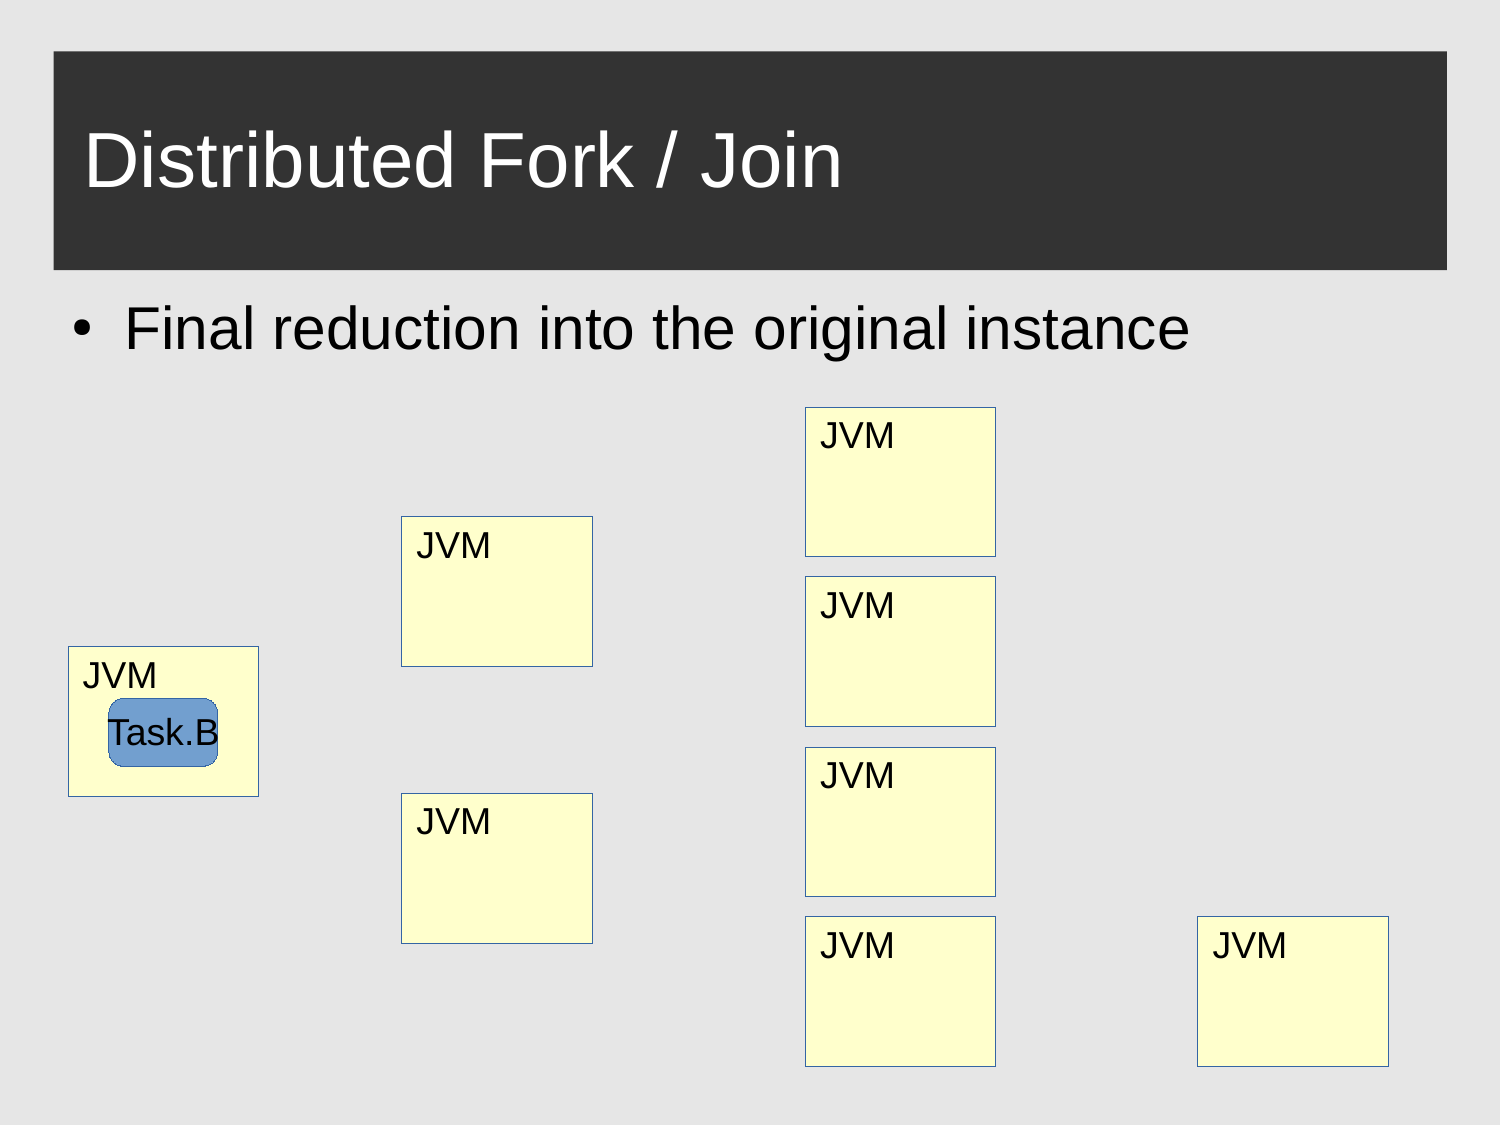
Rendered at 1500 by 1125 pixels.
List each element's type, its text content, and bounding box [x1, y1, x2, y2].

text_box JVM [805, 747, 942, 805]
text_box [401, 516, 593, 667]
text_box JVM [805, 916, 942, 974]
text_box [1197, 916, 1389, 1067]
text_box JVM [401, 516, 538, 574]
text_box JVM [68, 646, 205, 704]
text_box [805, 407, 996, 557]
text_box [805, 916, 996, 1067]
text_box JVM [805, 576, 942, 634]
text_box JVM [1197, 916, 1334, 974]
text_box [401, 793, 593, 944]
text_box [805, 747, 996, 897]
text_box Task.B [108, 698, 218, 767]
text_box JVM [805, 407, 942, 464]
title Distributed Fork / Join [53, 51, 1447, 271]
text_box [805, 576, 996, 727]
text_box JVM [401, 793, 538, 851]
list Final reduction into the original instance [53, 294, 1447, 422]
text_box [68, 646, 259, 797]
